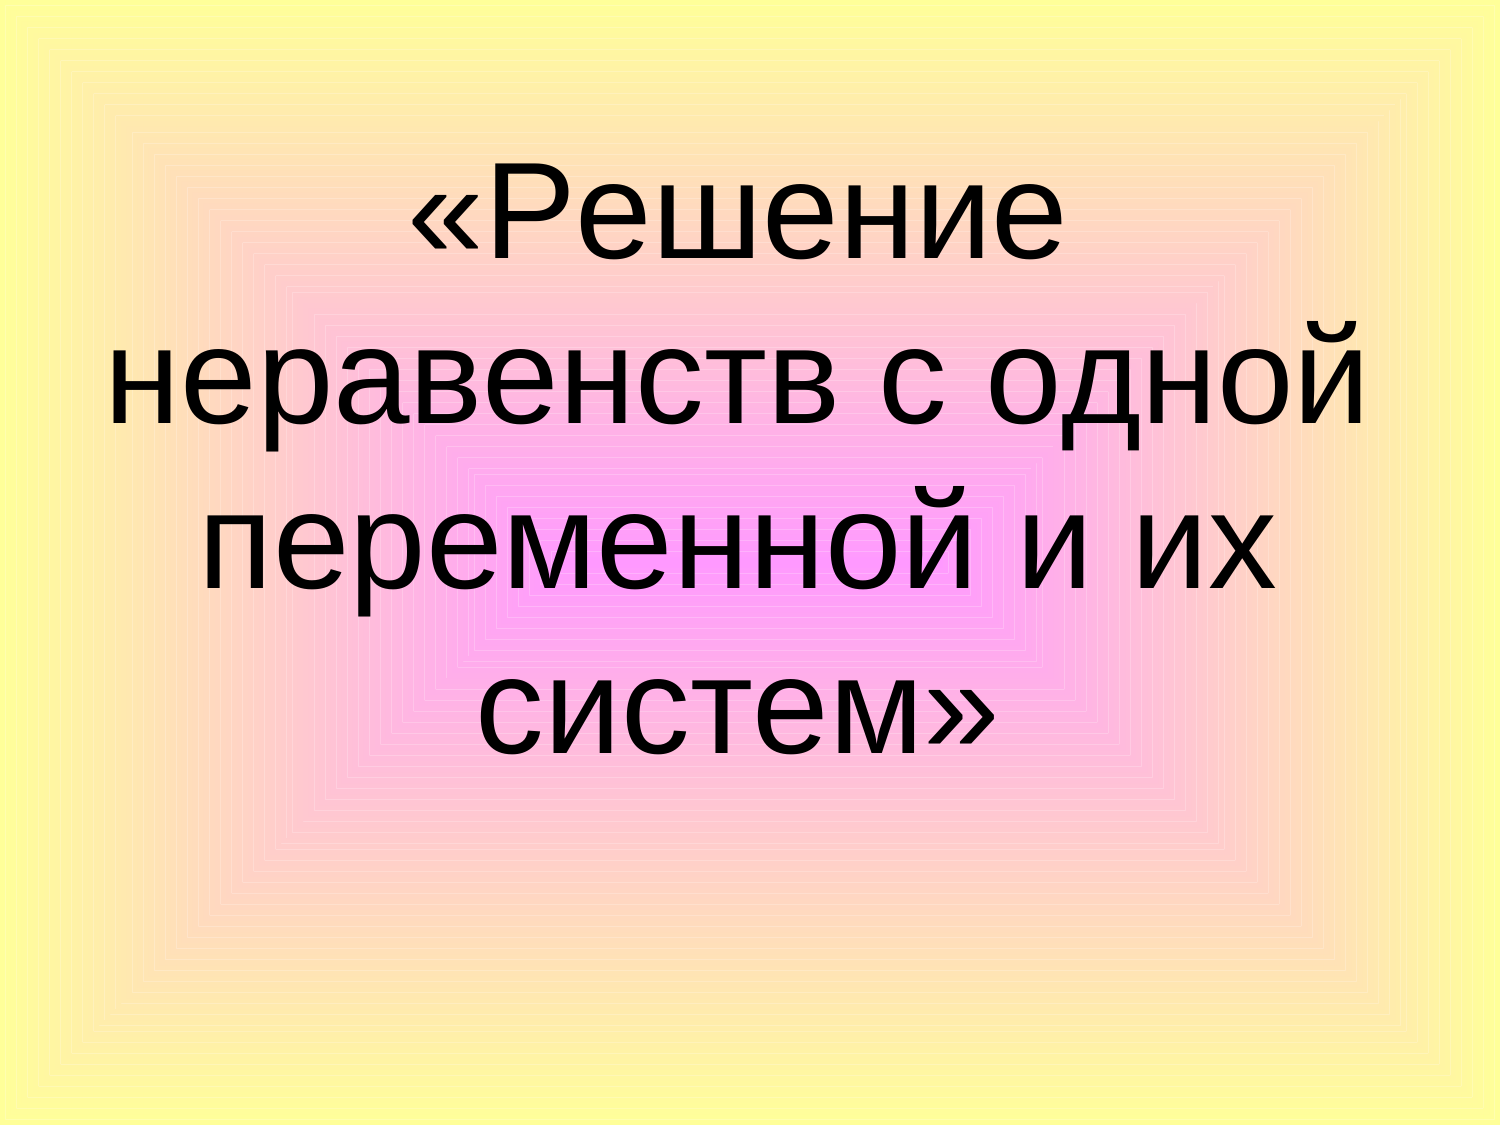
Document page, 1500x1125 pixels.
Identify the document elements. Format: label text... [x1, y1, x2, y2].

text_box «Решение неравенств с одной переменной и их систем» [29, 113, 1447, 1125]
